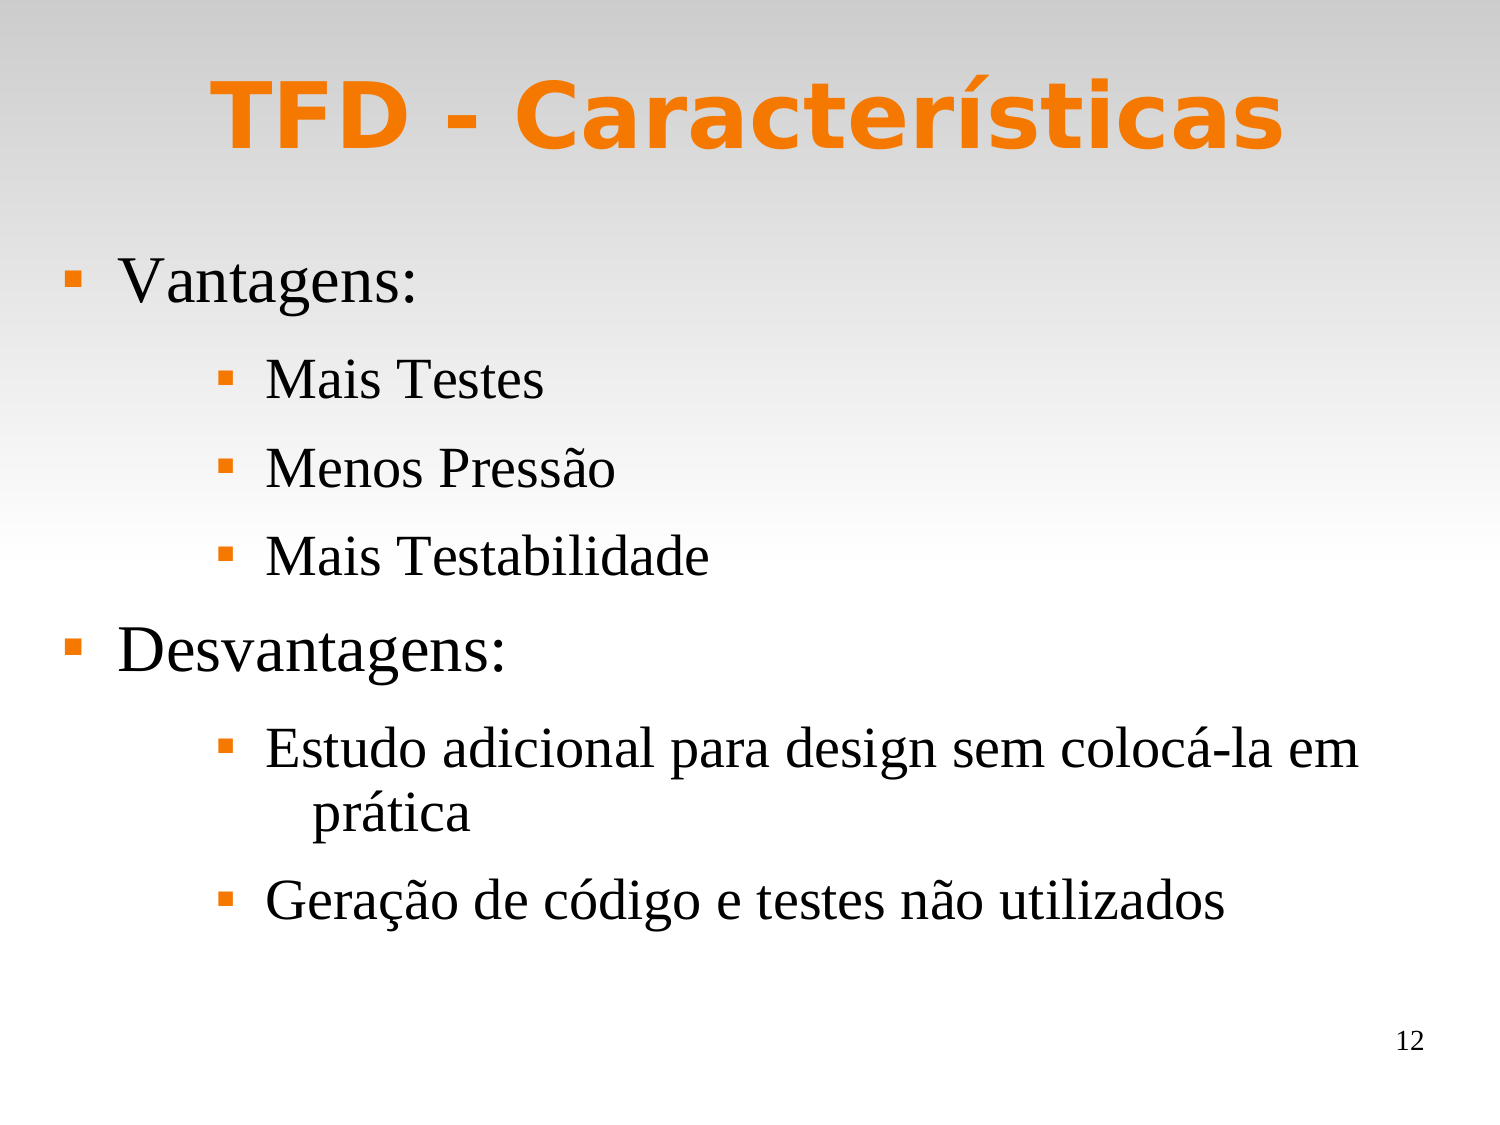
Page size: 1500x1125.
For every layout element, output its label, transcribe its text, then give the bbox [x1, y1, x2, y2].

list Vantagens: Mais Testes Menos Pressão Mais Testabilidade Desvantagens: Estudo adicional para design sem colocá-la em prática Geração de código e testes não utilizados [29, 243, 1469, 1087]
title TFD - Características [29, 30, 1469, 204]
